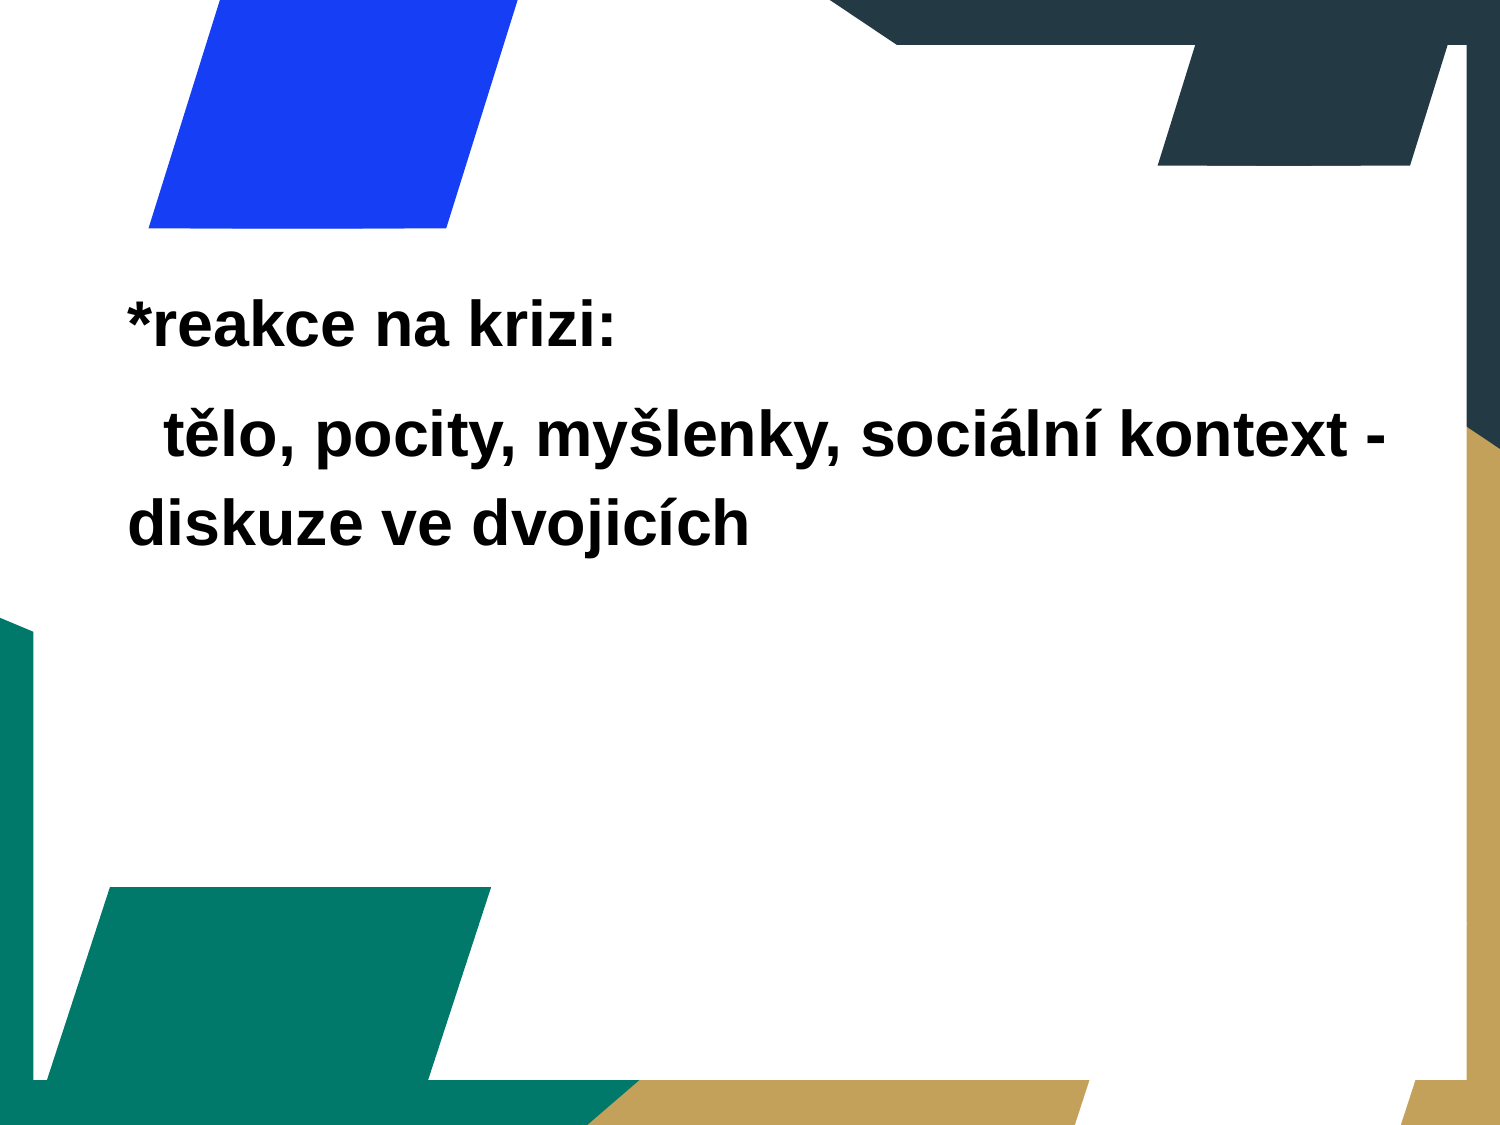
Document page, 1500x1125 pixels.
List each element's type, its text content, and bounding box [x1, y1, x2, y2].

list *reakce na krizi: tělo, pocity, myšlenky, sociální kontext - diskuze ve dvojicích [75, 262, 1425, 1005]
title [75, 45, 1425, 233]
